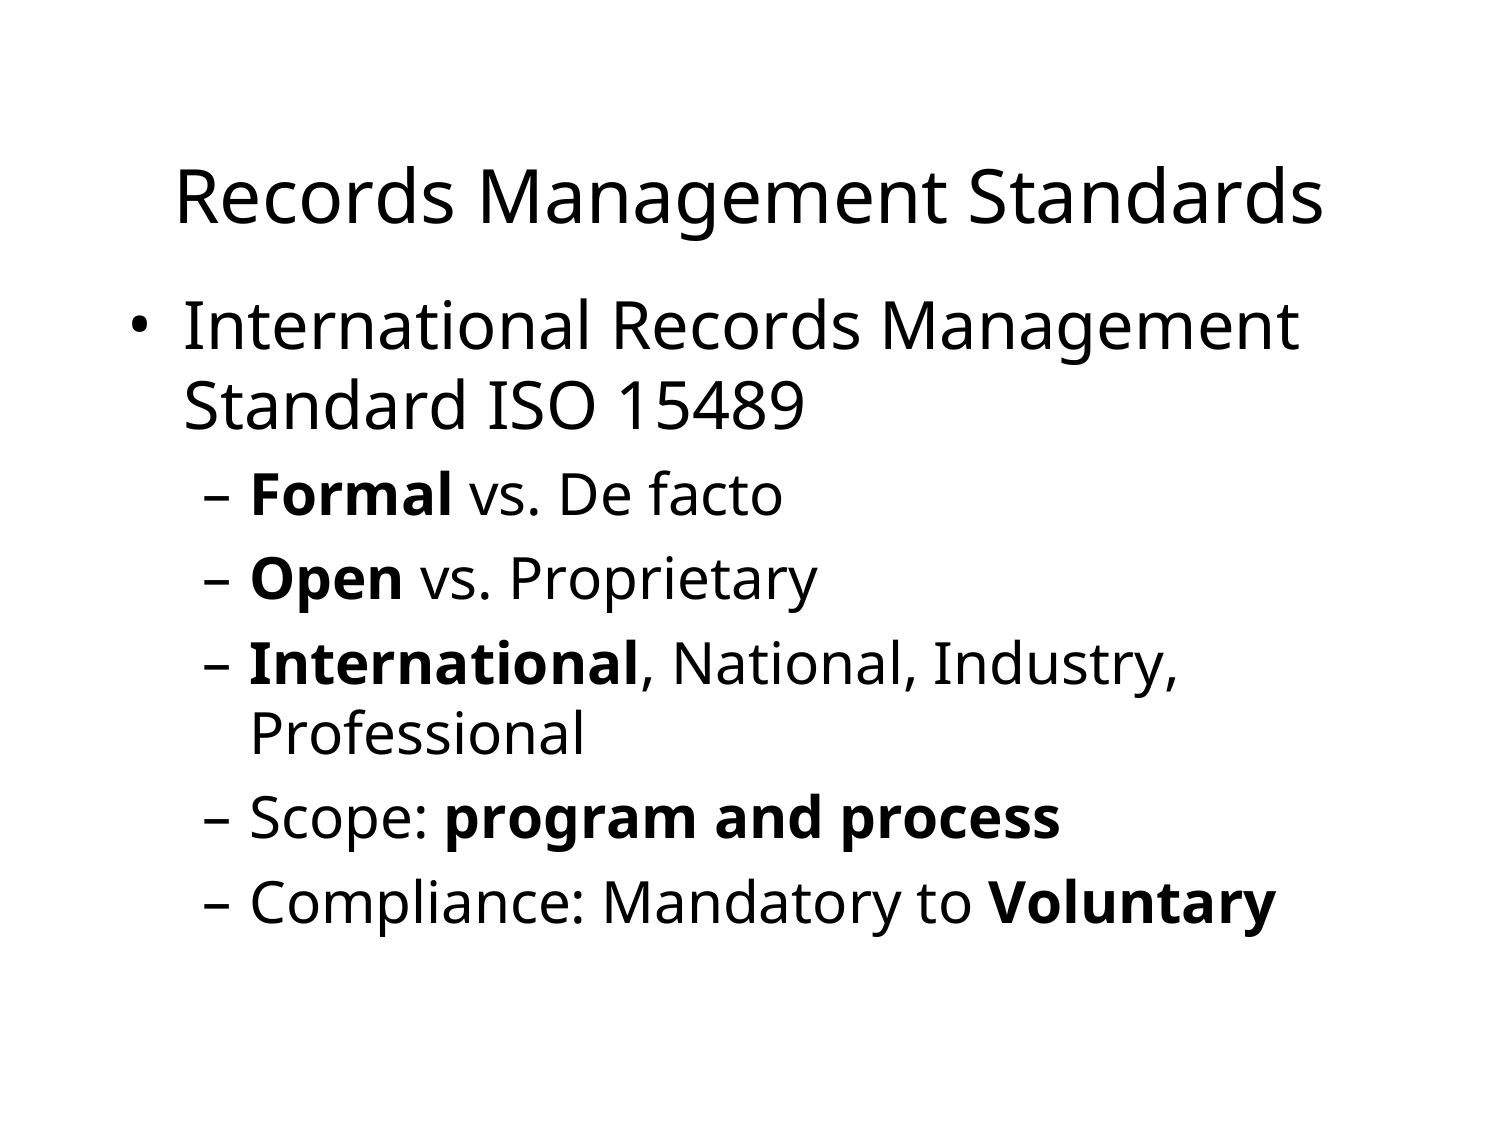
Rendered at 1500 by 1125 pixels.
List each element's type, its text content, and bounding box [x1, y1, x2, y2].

list International Records Management Standard ISO 15489 Formal vs. De facto Open vs. Proprietary International, National, Industry, Professional Scope: program and process Compliance: Mandatory to Voluntary [112, 275, 1388, 1001]
title Records Management Standards [112, 99, 1388, 275]
